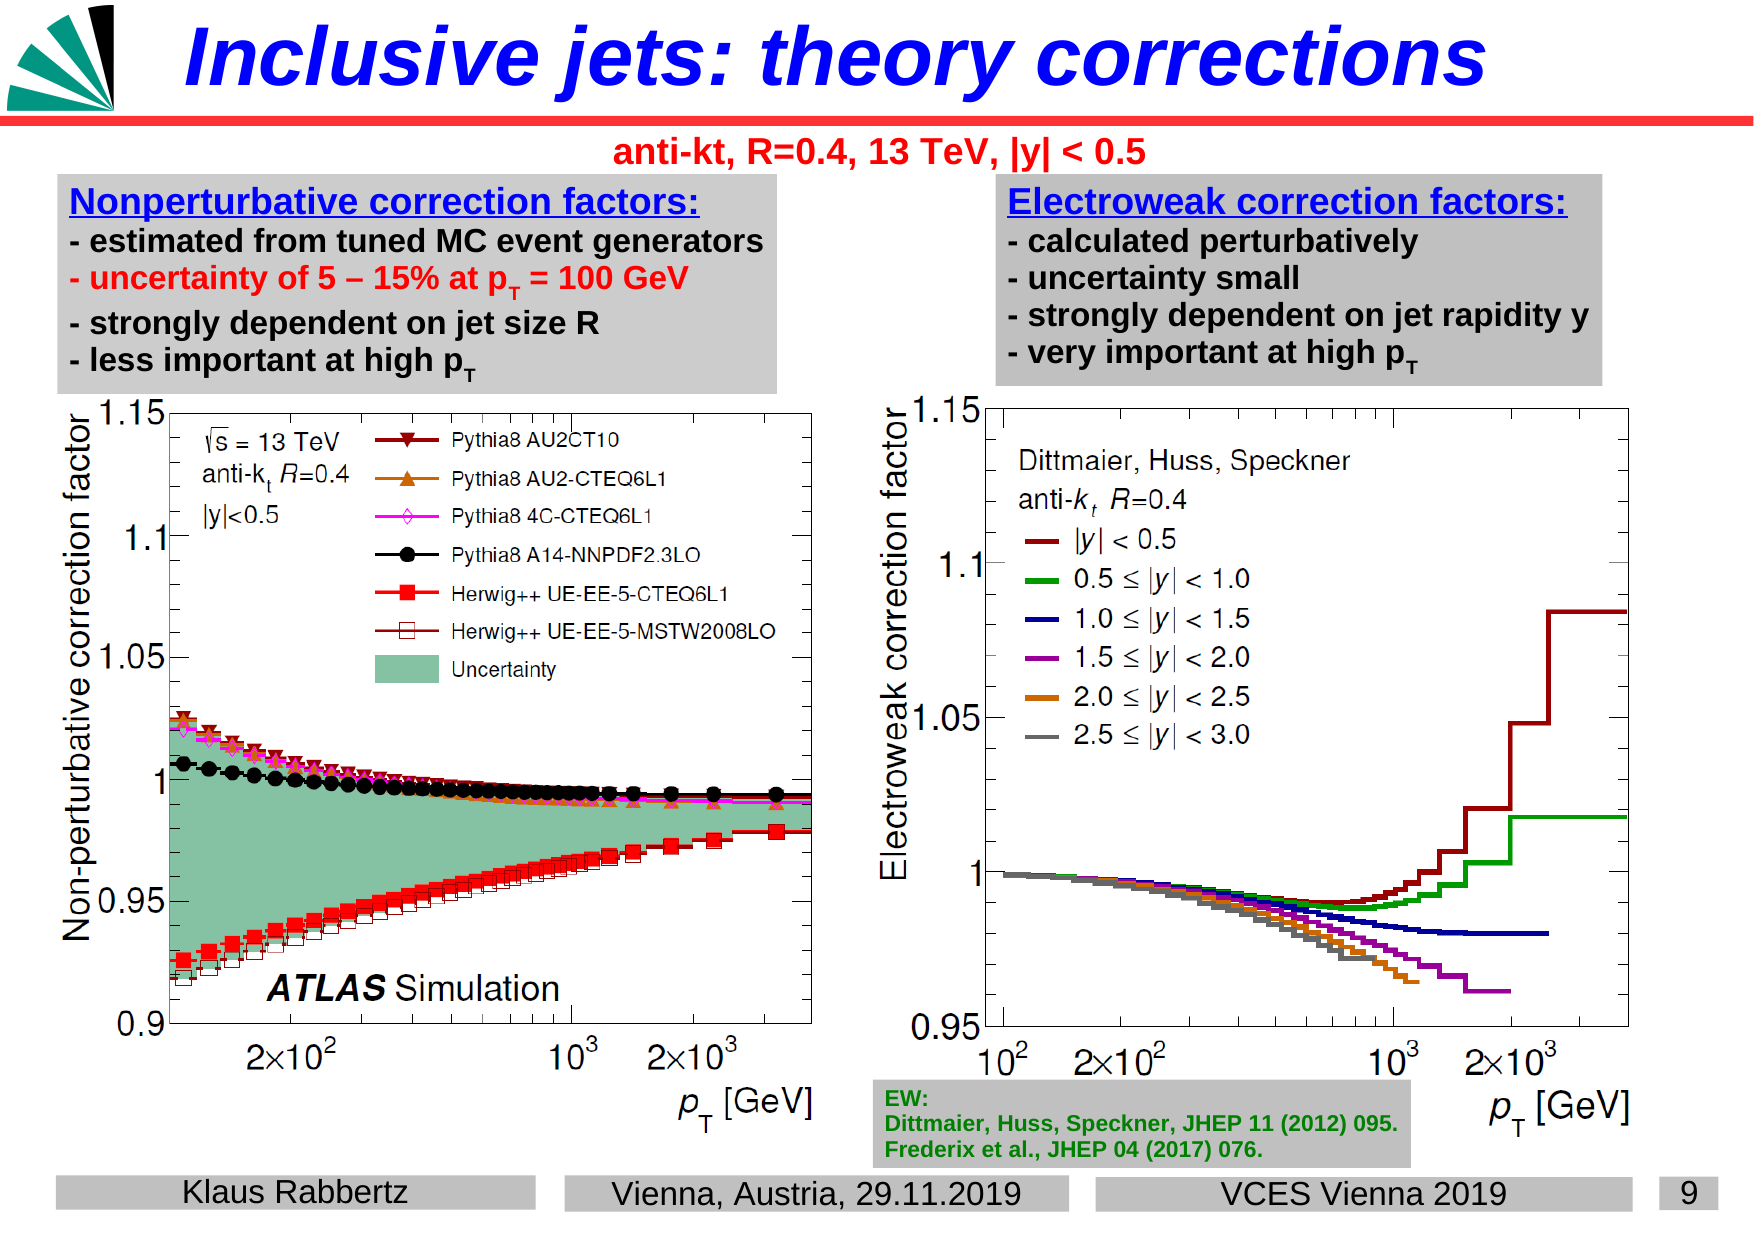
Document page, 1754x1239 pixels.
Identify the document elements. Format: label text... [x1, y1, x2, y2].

text_box Electroweak correction factors: - calculated perturbatively - uncertainty small - strongly dependent on jet rapidity y - very important at high pT [995, 174, 1603, 386]
text_box EW: Dittmaier, Huss, Speckner, JHEP 11 (2012) 095. Frederix et al., JHEP 04 (2017) 076. [872, 1079, 1411, 1168]
picture [52, 395, 825, 1138]
title Inclusive jets: theory corrections [129, 0, 1545, 114]
picture [7, 5, 114, 112]
text_box anti-kt, R=0.4, 13 TeV, |y| < 0.5 [601, 124, 1159, 179]
picture [871, 388, 1641, 1145]
text_box Nonperturbative correction factors: - estimated from tuned MC event generators - uncertainty of 5 – 15% at pT = 100 GeV - strongly dependent on jet size R - less important at high pT [57, 174, 777, 394]
